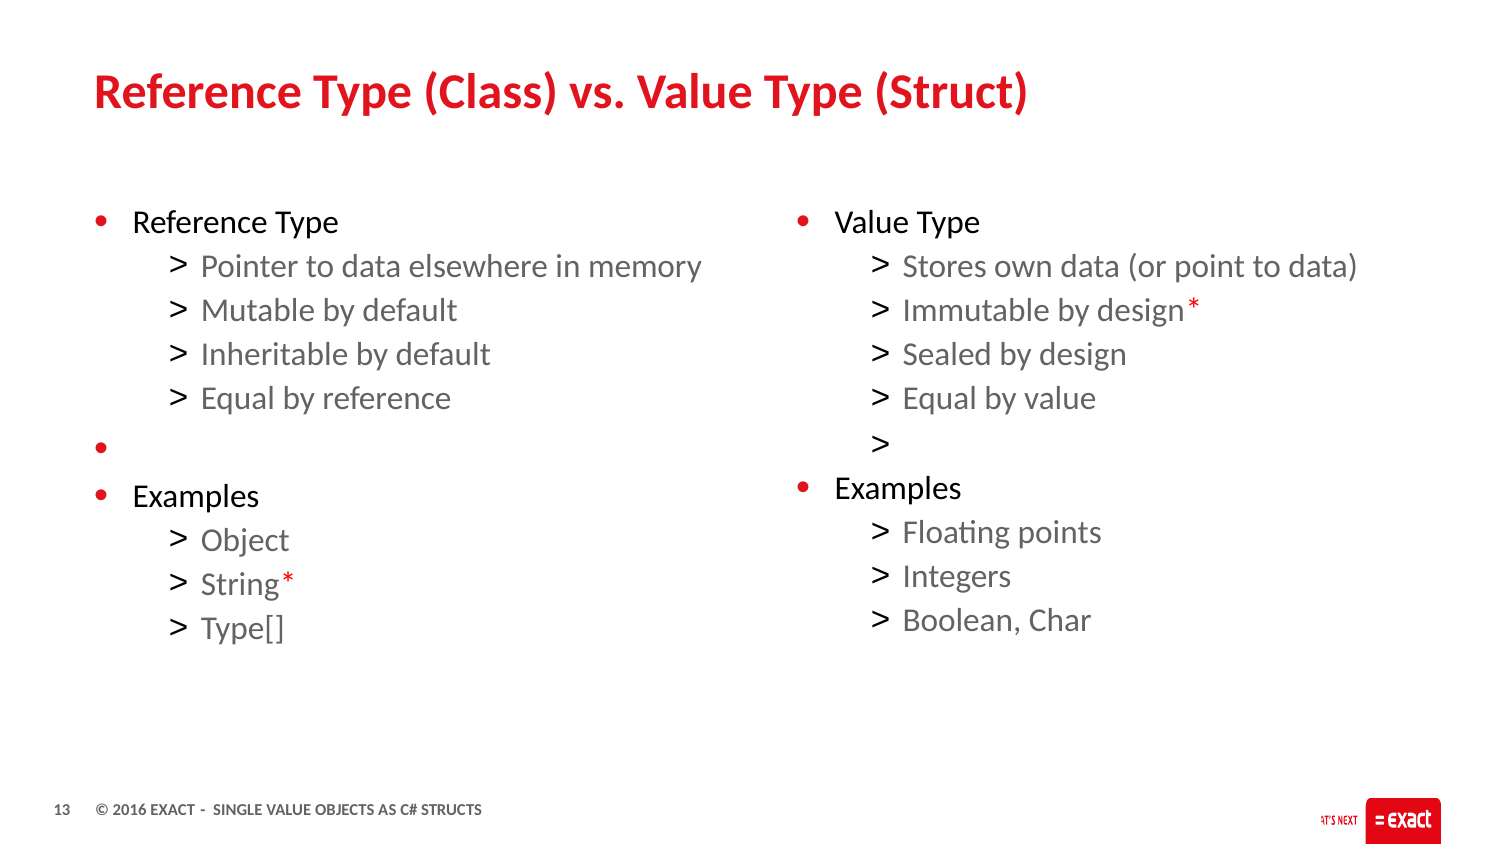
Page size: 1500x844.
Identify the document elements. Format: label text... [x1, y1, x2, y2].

text_box [38, 786, 96, 832]
list Reference Type Pointer to data elsewhere in memory Mutable by default Inheritable by default Equal by reference Examples Object String* Type[] [79, 196, 718, 754]
title Reference Type (Class) vs. Value Type (Struct) [79, 62, 1420, 128]
text_box - Single Value Objects as C# structs [185, 786, 826, 832]
list Value Type Stores own data (or point to data) Immutable by design* Sealed by design Equal by value Examples Floating points Integers Boolean, Char [781, 196, 1420, 754]
